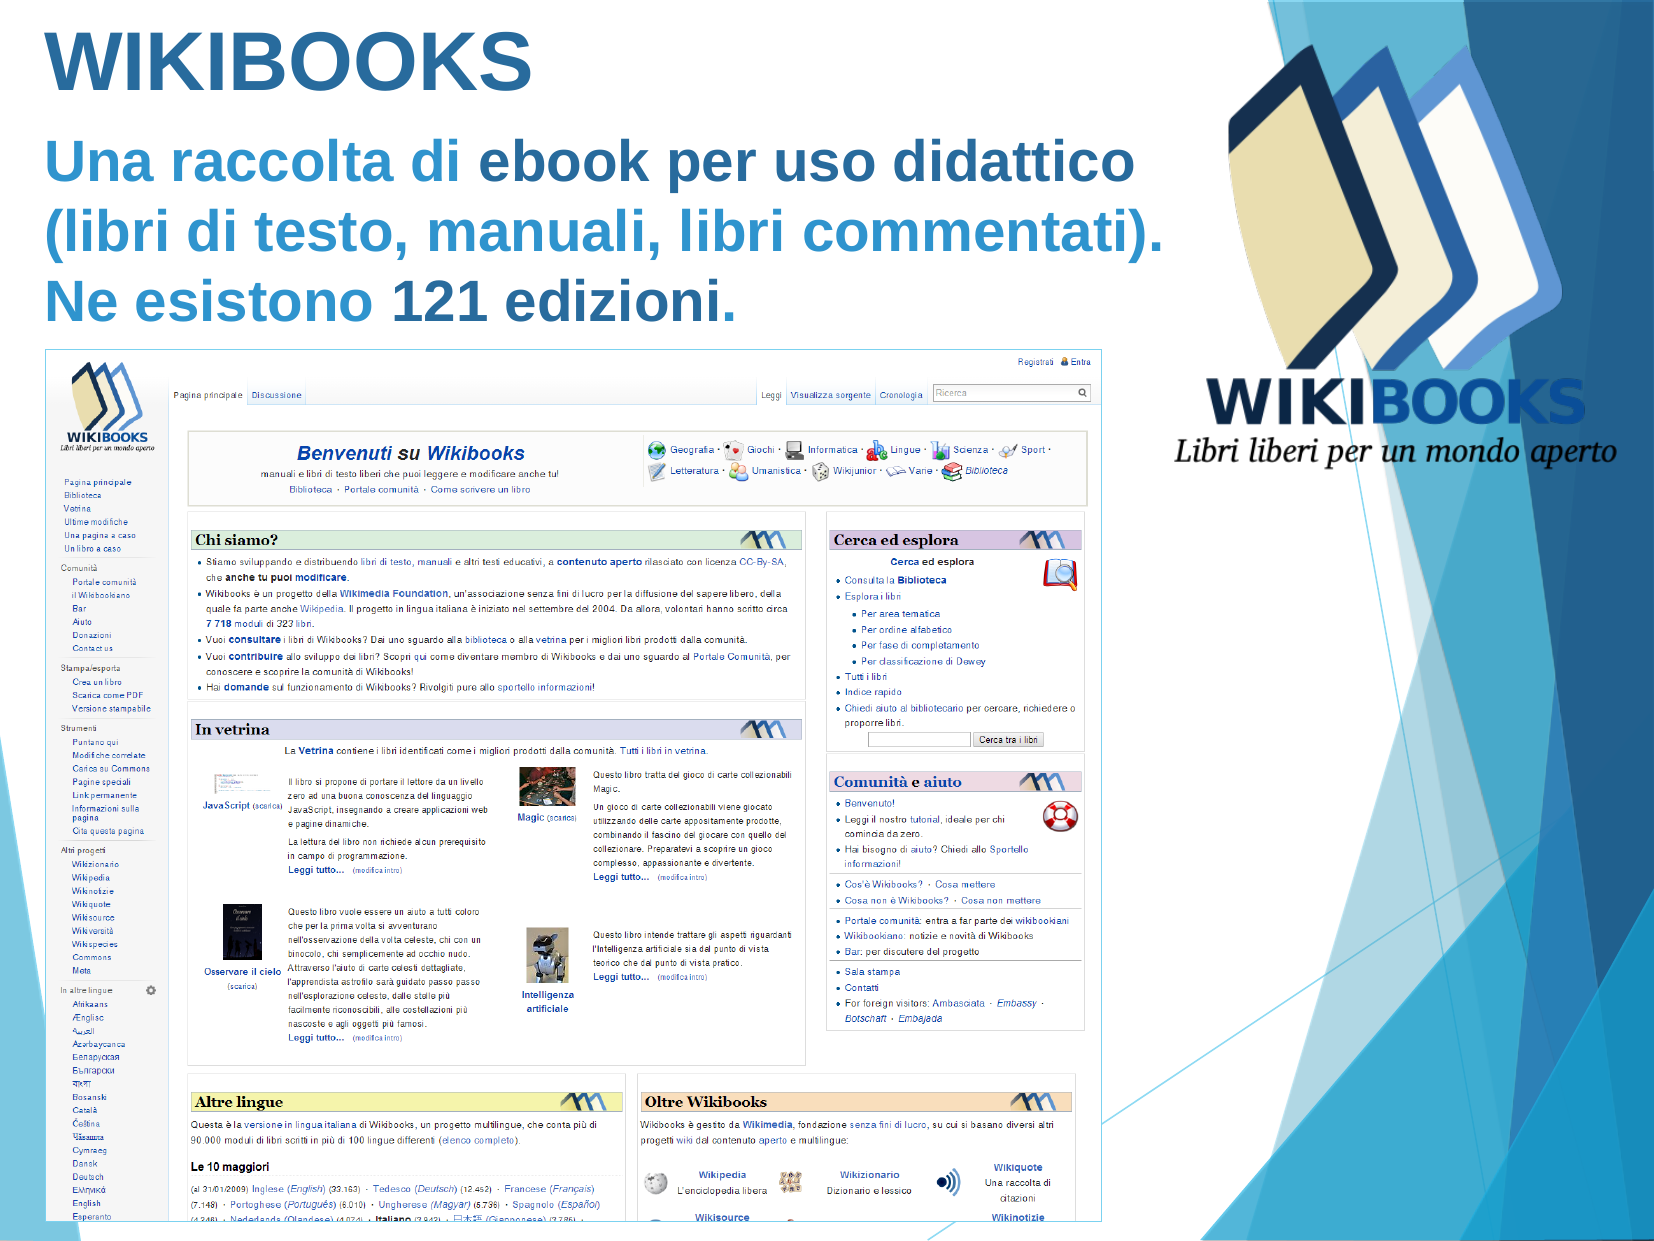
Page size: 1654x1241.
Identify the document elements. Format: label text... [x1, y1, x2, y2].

text_box WIKIBOOKS [29, 0, 1309, 115]
picture [45, 349, 1102, 1222]
text_box Una raccolta di ebook per uso didattico (libri di testo, manuali, libri commentati). Ne esistono 121 edizioni. [29, 116, 1173, 341]
picture [1173, 29, 1618, 474]
